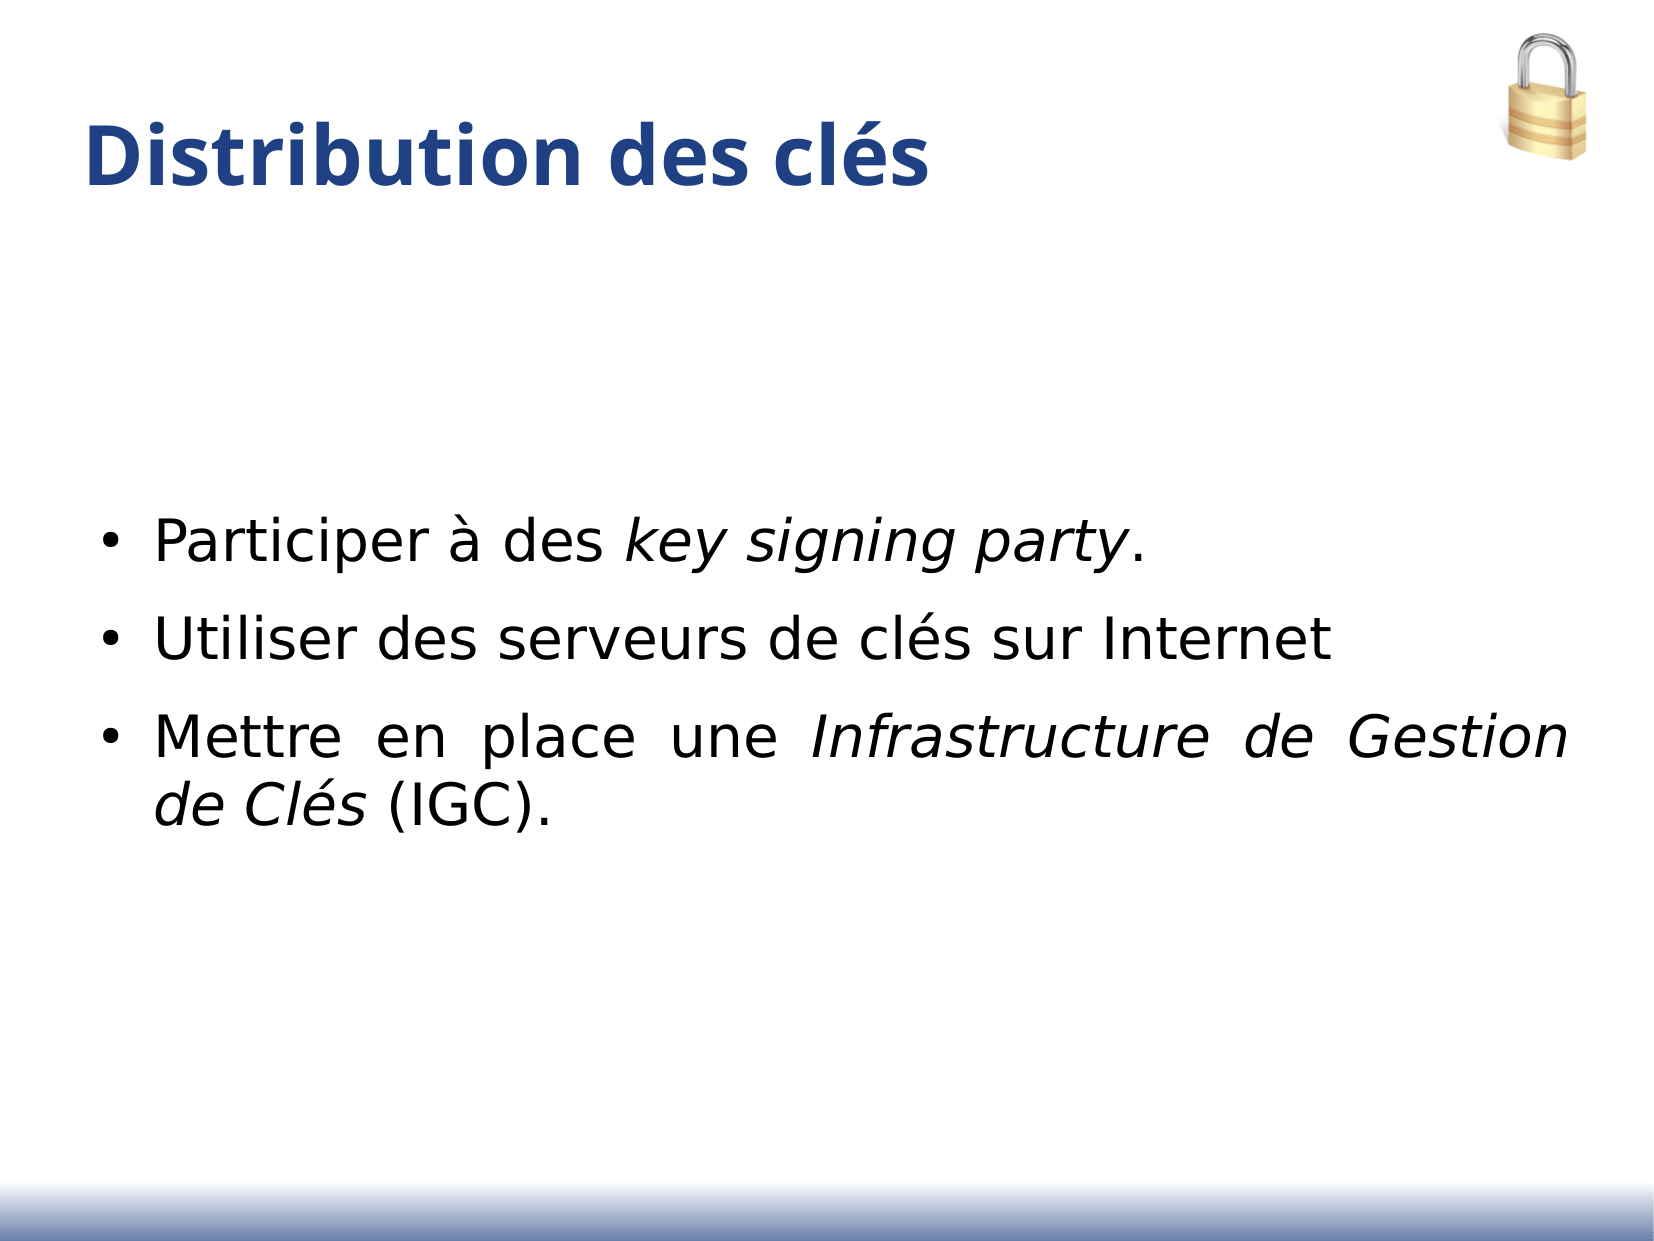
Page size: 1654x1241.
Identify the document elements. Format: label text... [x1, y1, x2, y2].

picture [1476, 29, 1613, 166]
list Utiliser des serveurs de clés sur Internet [82, 601, 1571, 678]
list Mettre en place une Infrastructure de Gestion de Clés (IGC). [82, 703, 1571, 839]
list Participer à des key signing party. [82, 498, 1571, 584]
title Distribution des clés [82, 49, 1571, 257]
